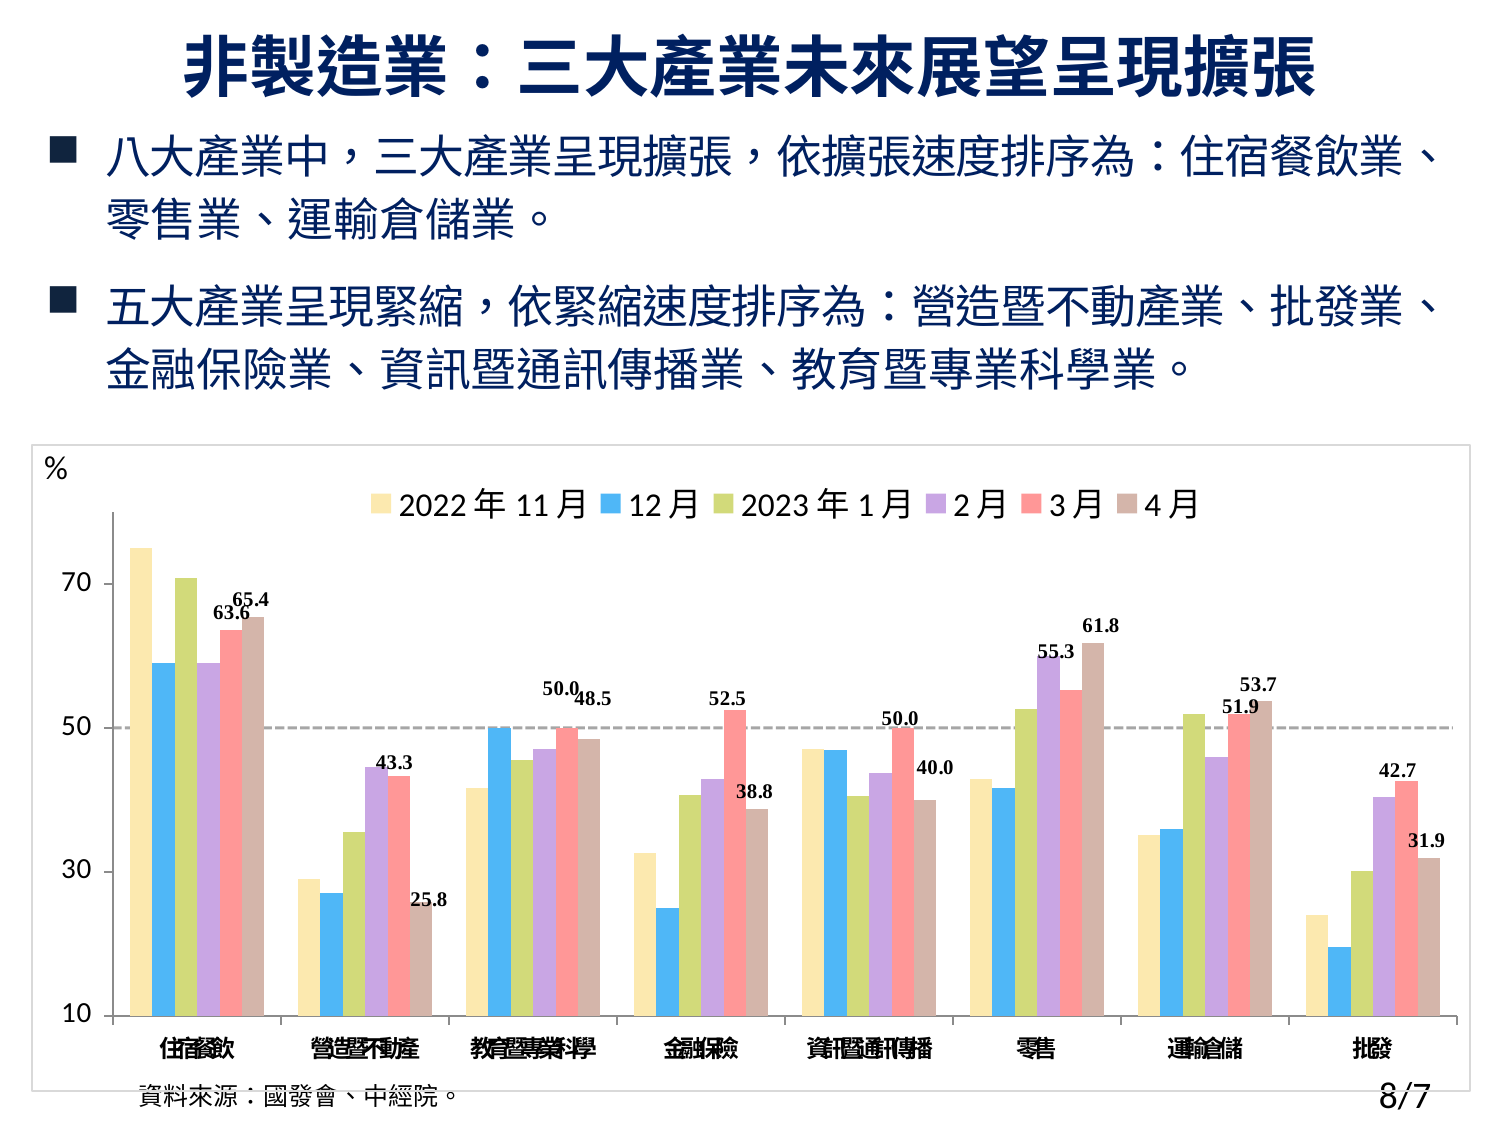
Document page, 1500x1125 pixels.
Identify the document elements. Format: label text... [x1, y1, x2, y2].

text_box % [29, 438, 124, 494]
title 非製造業：三大產業未來展望呈現擴張 [0, 0, 1500, 126]
chart [31, 444, 1471, 1092]
text_box 資料來源：國發會、中經院。 [123, 1077, 1500, 1118]
text_box 八大產業中，三大產業呈現擴張，依擴張速度排序為：住宿餐飲業、零售業、運輸倉儲業。 五大產業呈現緊縮，依緊縮速度排序為：營造暨不動產業、批發業、金融保險業、資訊暨通訊傳播業、教育暨專業科學業。 [0, 104, 1483, 436]
